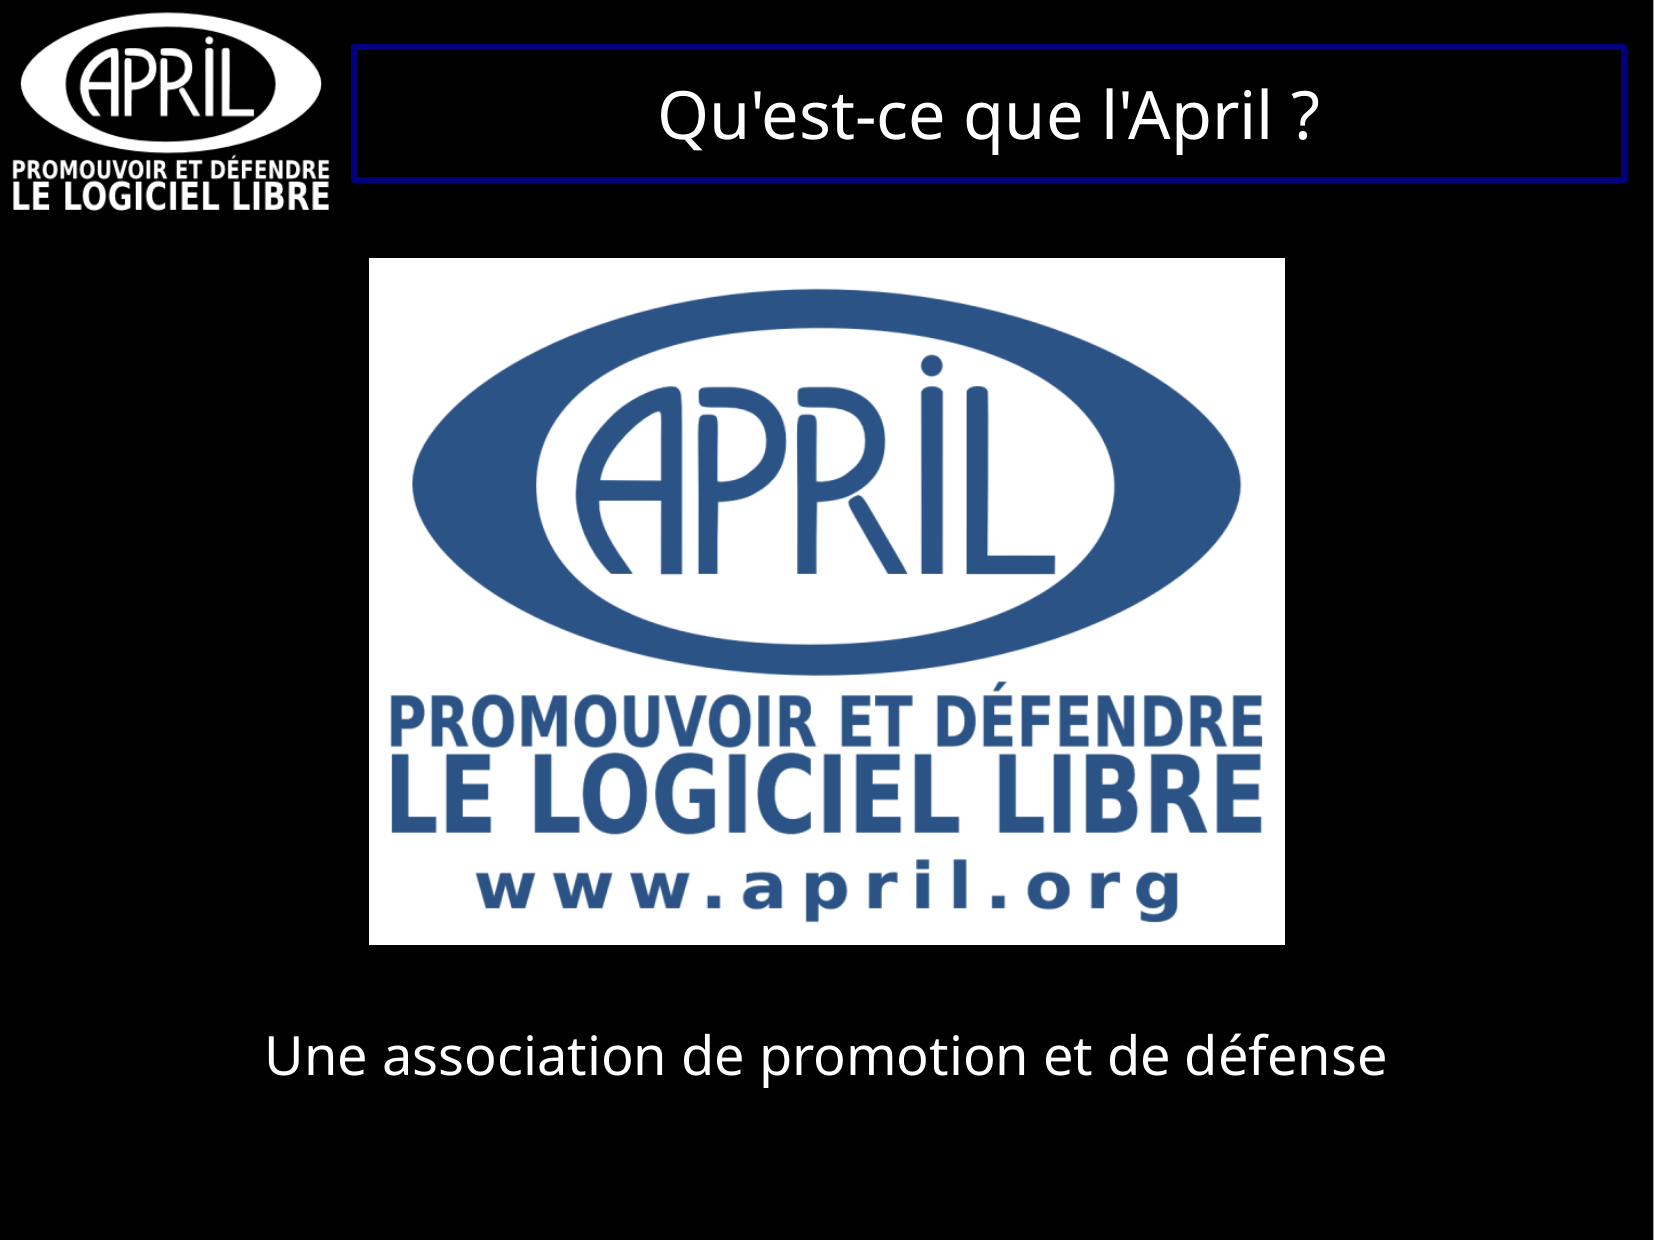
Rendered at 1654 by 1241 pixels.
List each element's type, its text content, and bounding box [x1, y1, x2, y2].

picture [369, 258, 1285, 945]
text_box Une association de promotion et de défense [191, 1009, 1462, 1088]
picture [8, 7, 333, 237]
title Qu'est-ce que l'April ? [354, 47, 1625, 181]
